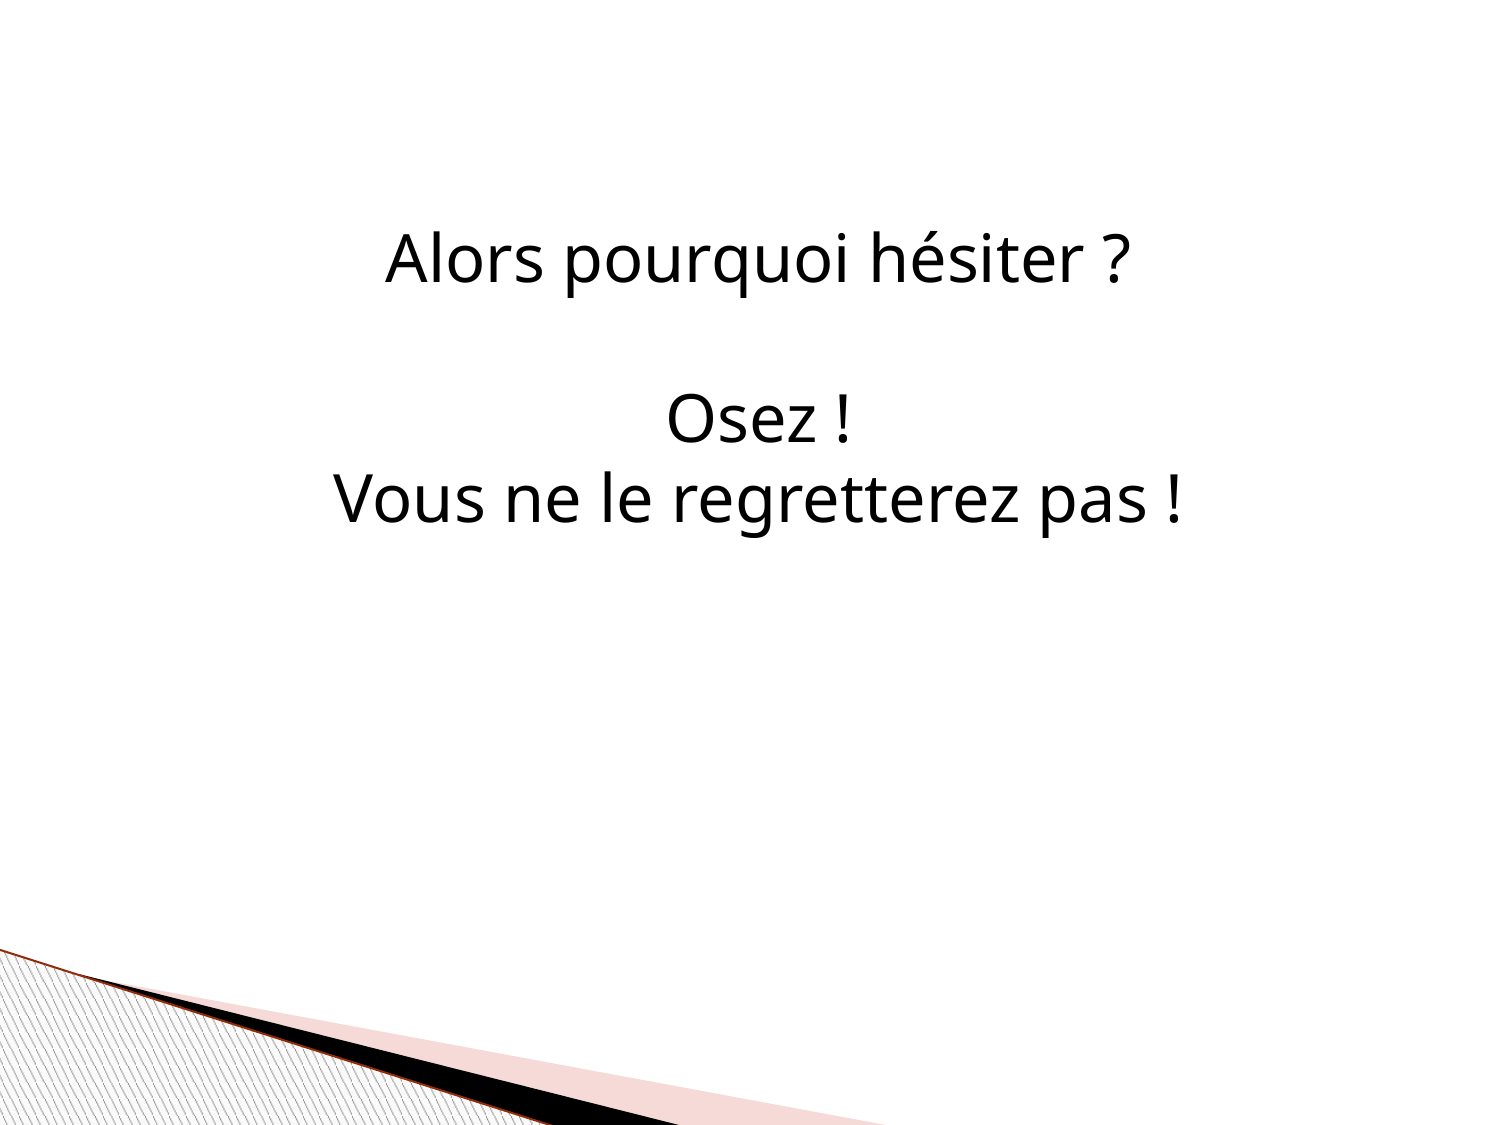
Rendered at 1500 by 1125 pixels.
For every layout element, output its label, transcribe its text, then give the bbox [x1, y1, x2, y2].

text_box Alors pourquoi hésiter ? Osez ! Vous ne le regretterez pas ! [230, 208, 1306, 543]
picture [0, 952, 543, 1125]
